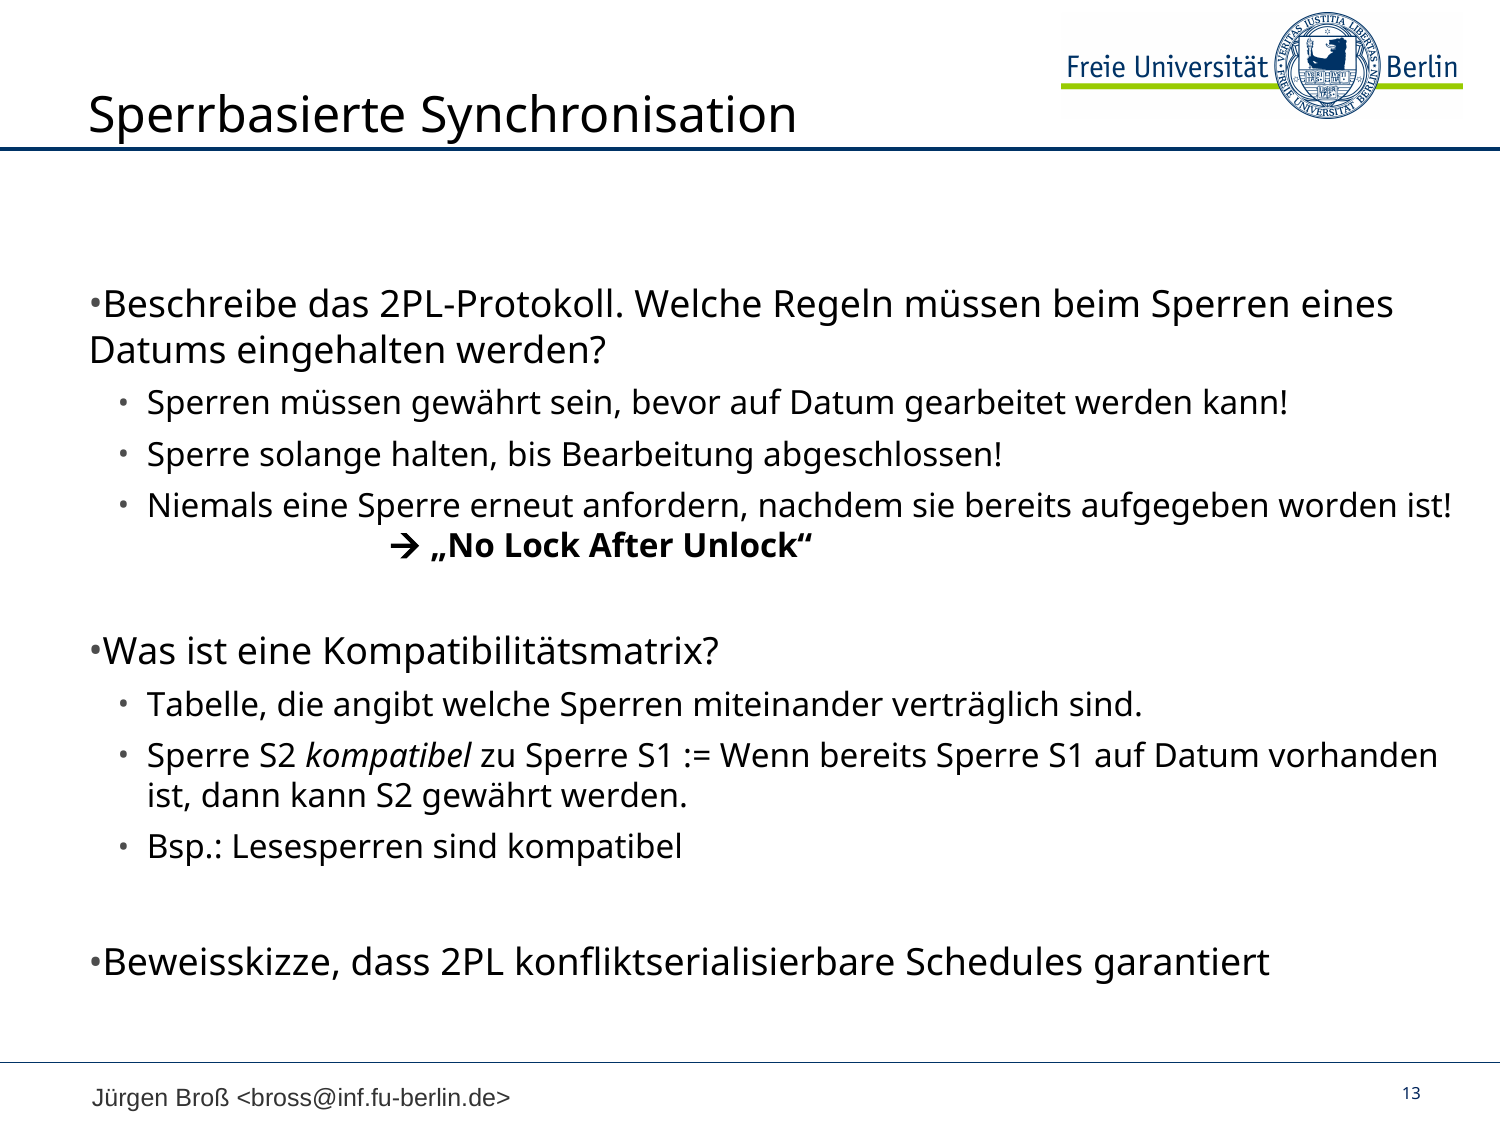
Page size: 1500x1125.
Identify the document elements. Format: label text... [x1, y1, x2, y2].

picture [1061, 12, 1463, 119]
list Beschreibe das 2PL-Protokoll. Welche Regeln müssen beim Sperren eines Datums eingehalten werden? Sperren müssen gewährt sein, bevor auf Datum gearbeitet werden kann! Sperre solange halten, bis Bearbeitung abgeschlossen! Niemals eine Sperre erneut anfordern, nachdem sie bereits aufgegeben worden ist!  „No Lock After Unlock“ Was ist eine Kompatibilitätsmatrix? Tabelle, die angibt welche Sperren miteinander verträglich sind. Sperre S2 kompatibel zu Sperre S1 := Wenn bereits Sperre S1 auf Datum vorhanden ist, dann kann S2 gewährt werden. Bsp.: Lesesperren sind kompatibel Beweisskizze, dass 2PL konfliktserialisierbare Schedules garantiert [88, 278, 1459, 1037]
title Sperrbasierte Synchronisation [88, 87, 1275, 143]
